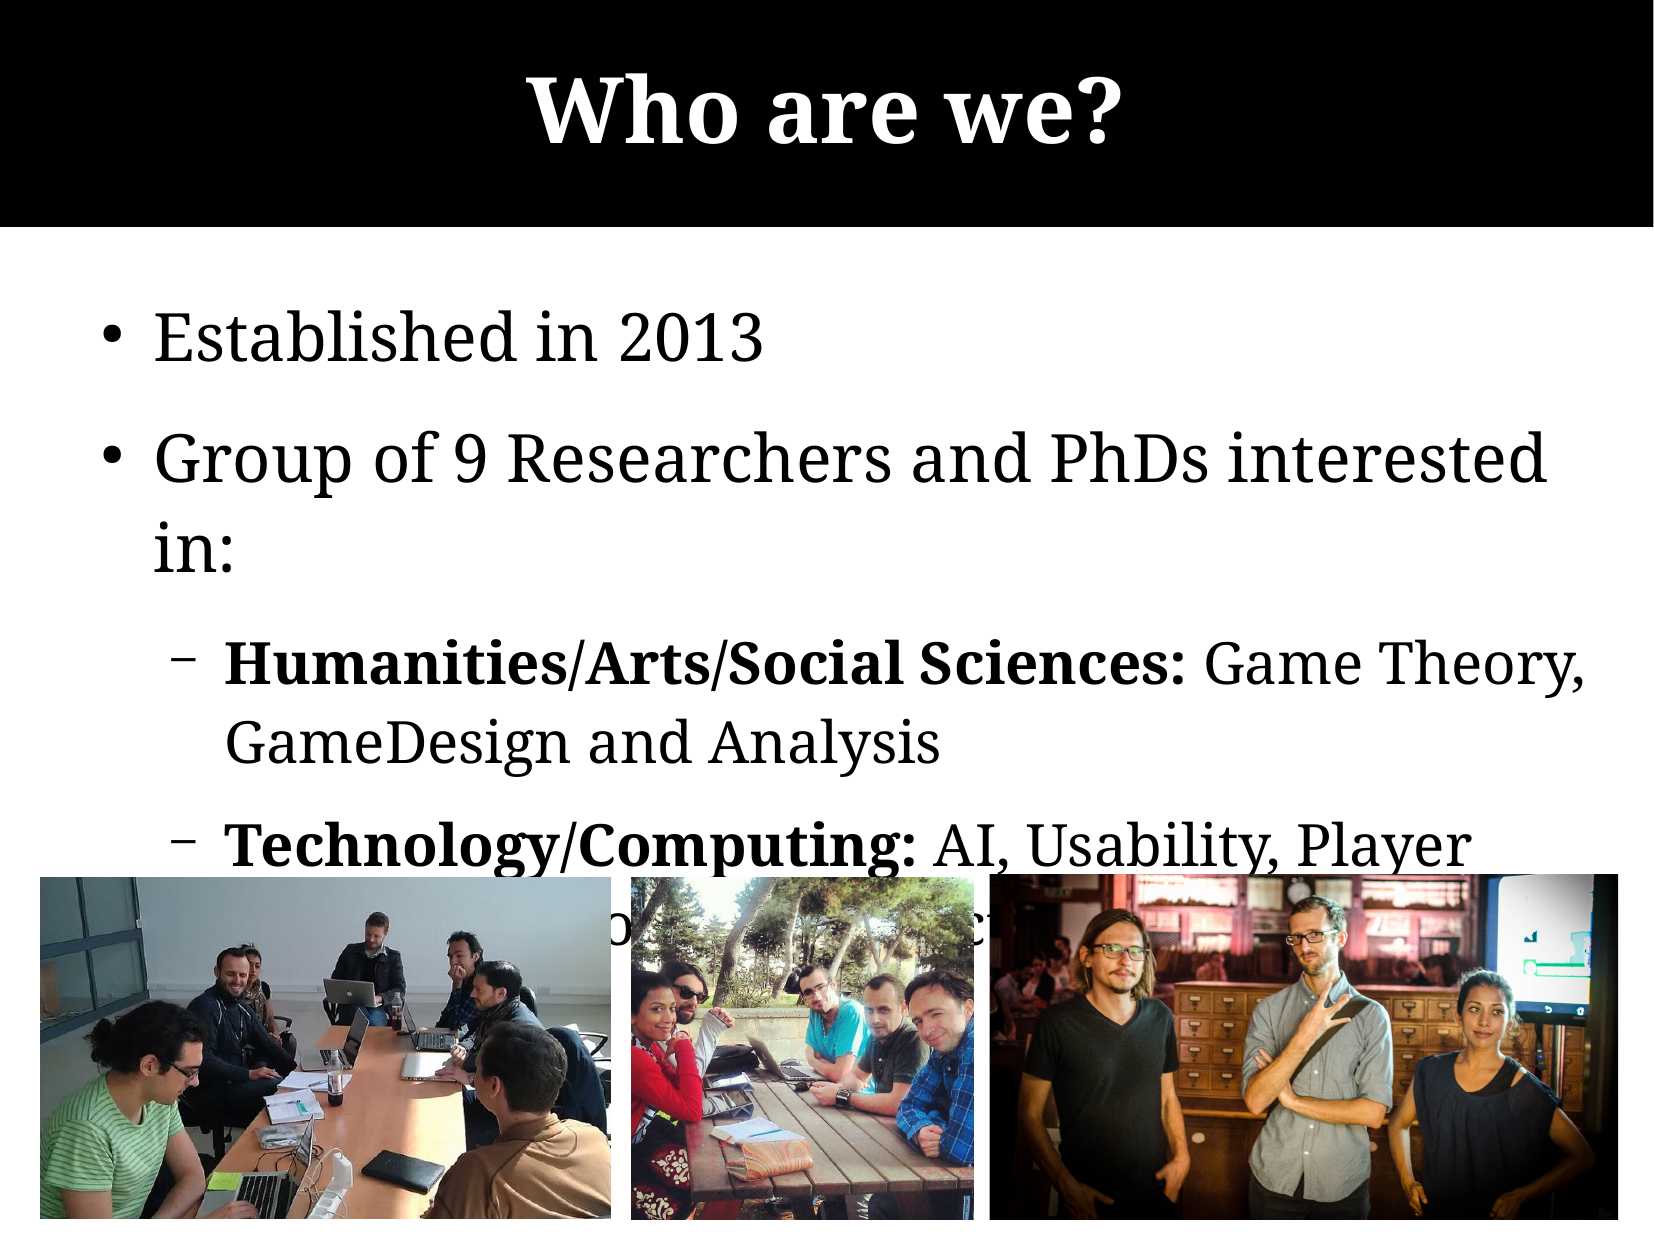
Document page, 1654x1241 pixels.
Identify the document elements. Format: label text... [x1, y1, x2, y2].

picture [989, 874, 1619, 1220]
list Established in 2013 Group of 9 Researchers and PhDs interested in: Humanities/Arts/Social Sciences: Game Theory, GameDesign and Analysis Technology/Computing: AI, Usability, Player Experience, Cognitive/Affective Modeling [82, 290, 1607, 1109]
picture [631, 877, 974, 1220]
picture [40, 877, 611, 1219]
title Who are we? [0, 0, 1654, 227]
